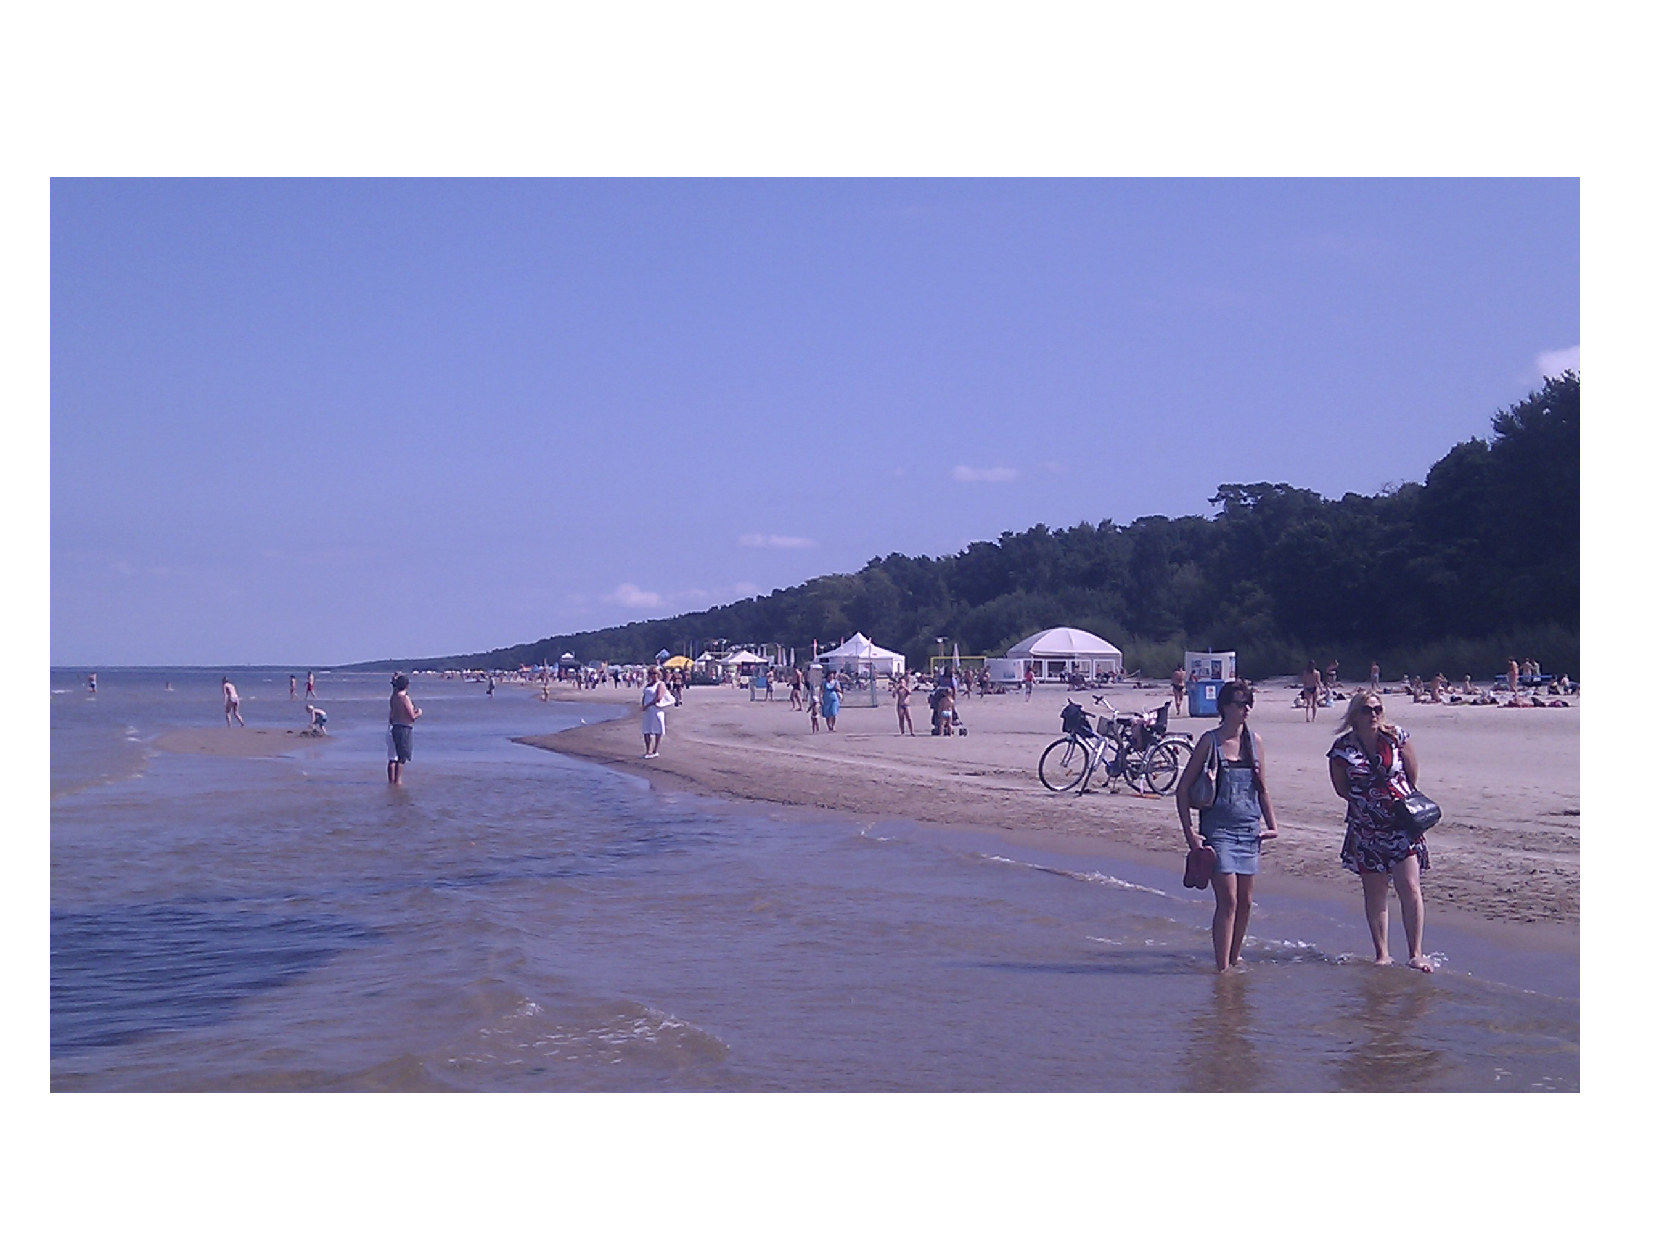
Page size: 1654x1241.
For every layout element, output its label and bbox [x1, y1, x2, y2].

picture [50, 177, 1580, 1093]
